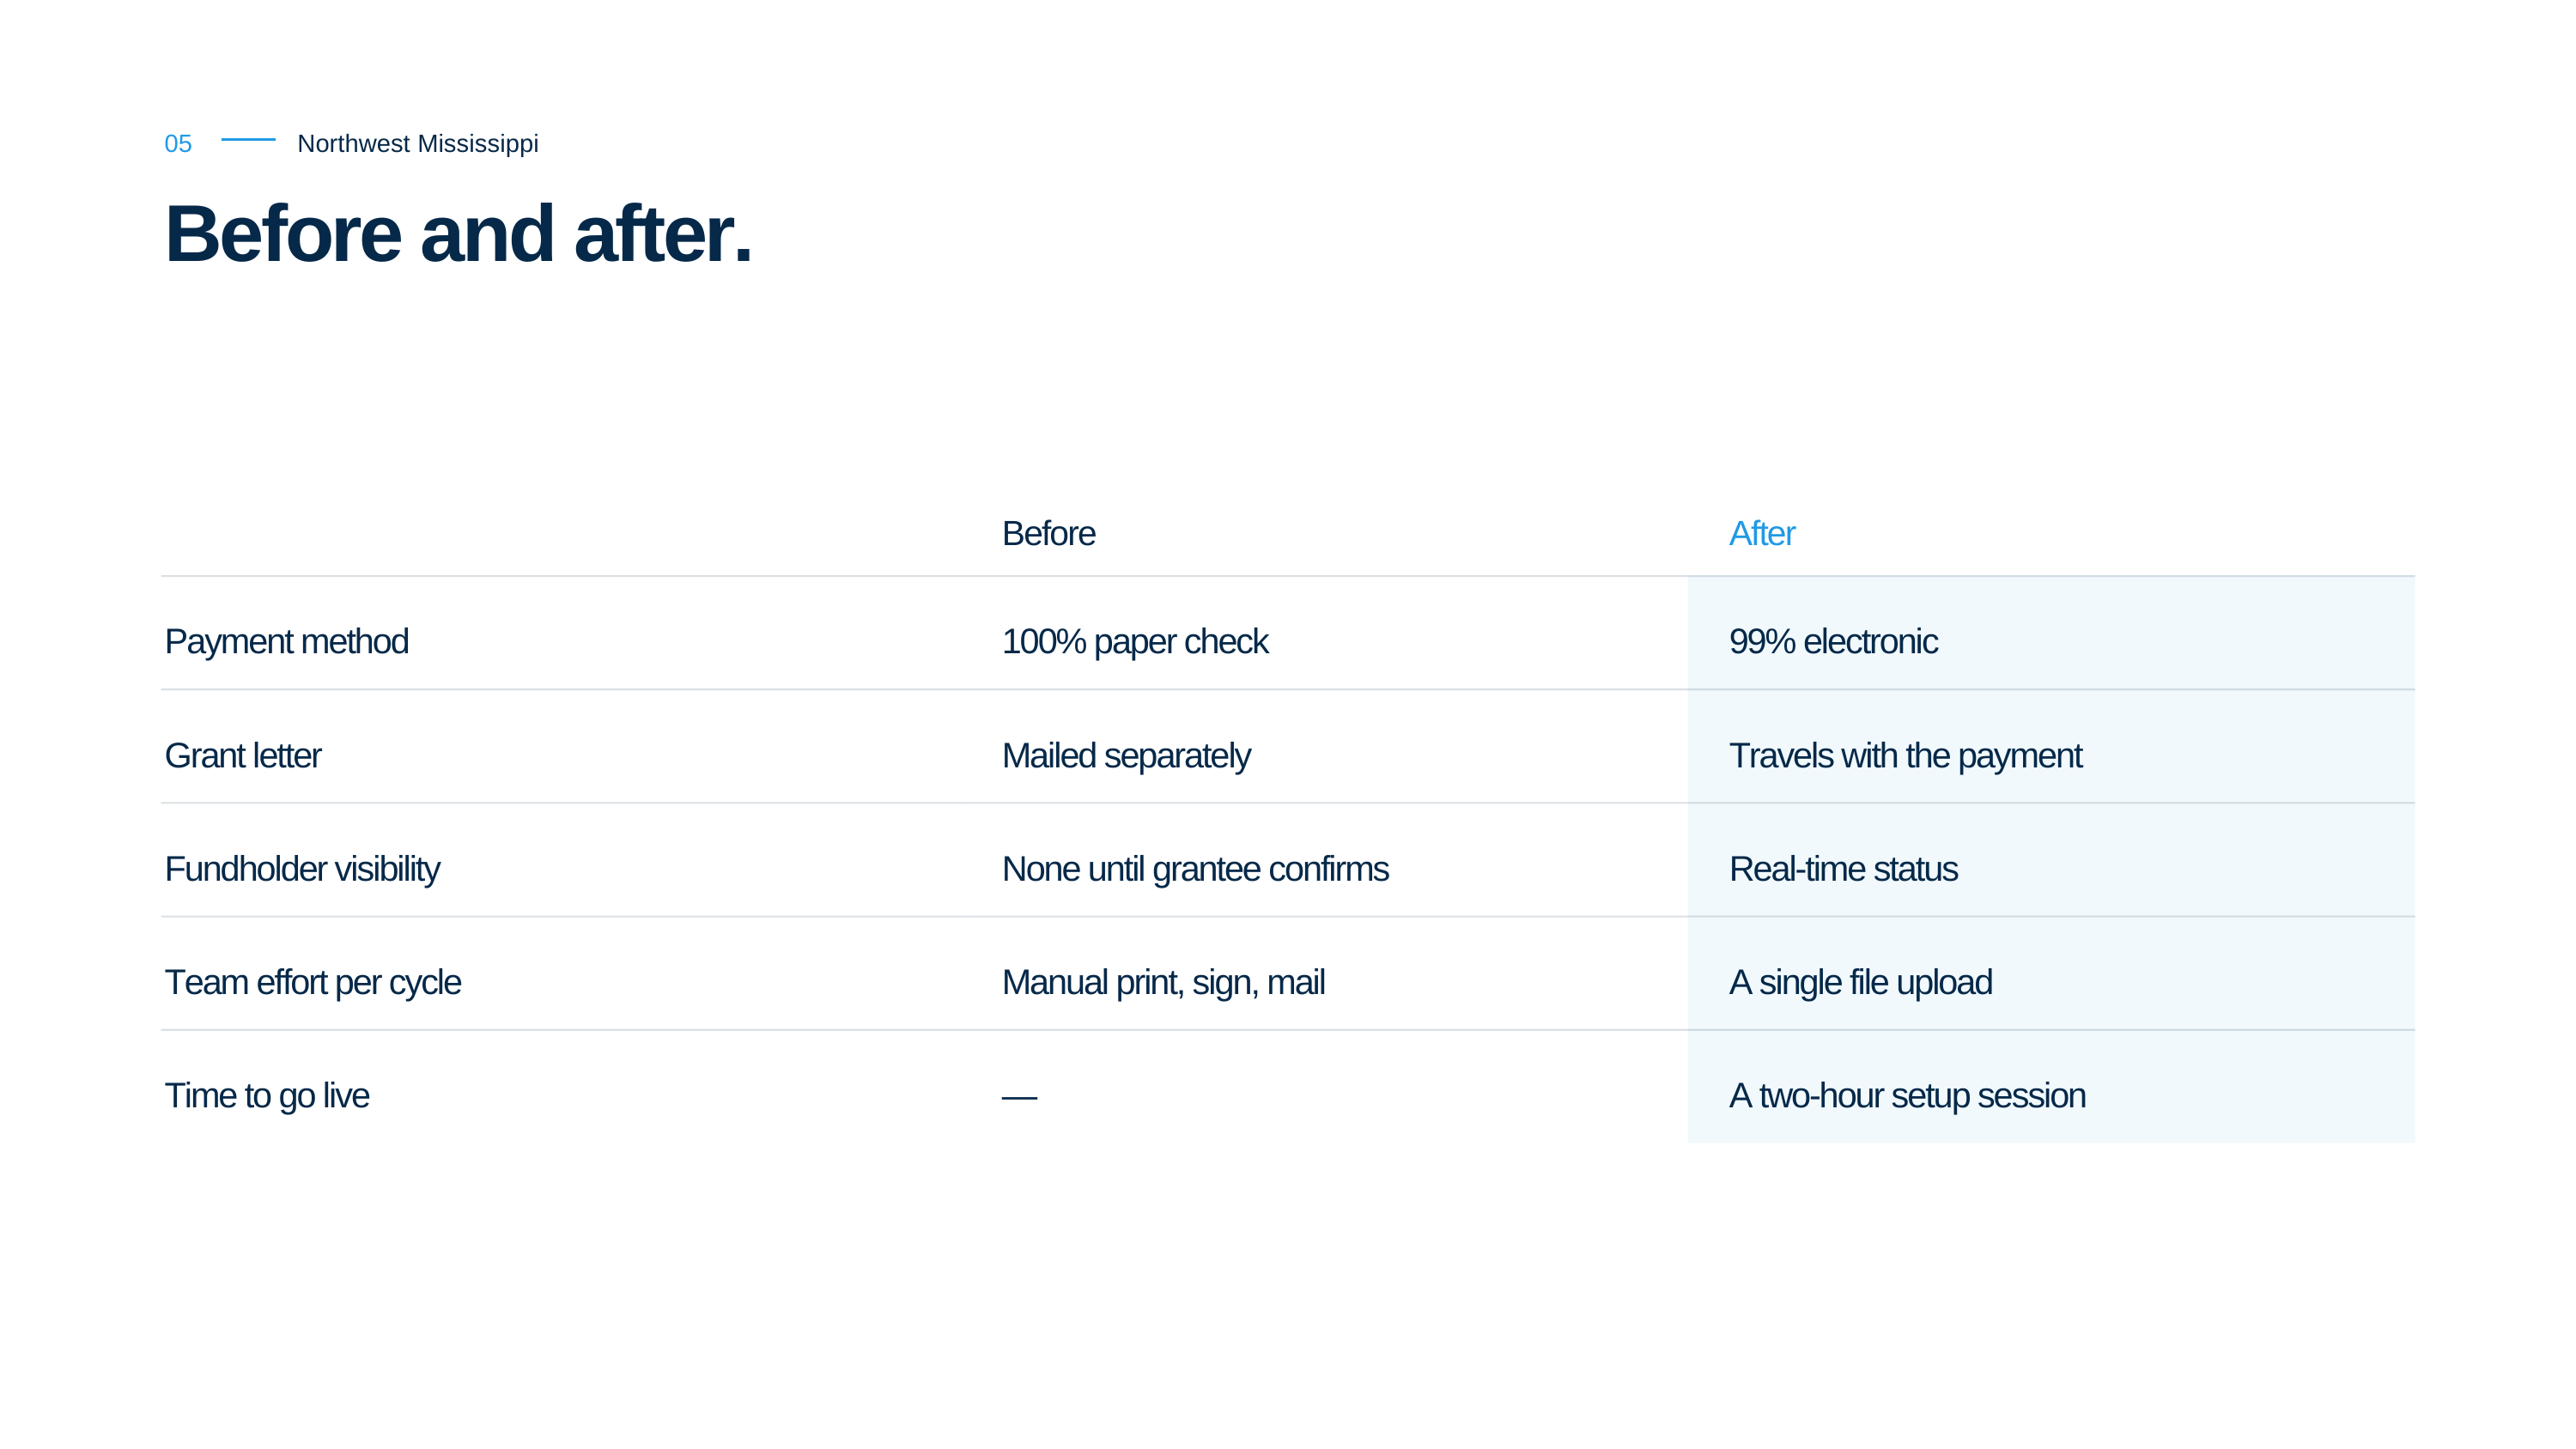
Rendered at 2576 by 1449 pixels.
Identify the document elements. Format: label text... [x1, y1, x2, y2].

text_box Fundholder visibility [161, 833, 985, 892]
text_box Mailed separately [998, 719, 1673, 779]
text_box None until grantee confirms [998, 833, 1673, 892]
text_box 05 [161, 123, 214, 161]
text_box A single file upload [1725, 946, 2400, 1005]
text_box Real-time status [1725, 833, 2400, 892]
text_box Team effort per cycle [161, 946, 985, 1005]
text_box Manual print, sign, mail [998, 946, 1673, 1005]
text_box 99% electronic [1725, 606, 2400, 665]
text_box Time to go live [161, 1059, 985, 1119]
text_box [161, 575, 2415, 1143]
text_box Travels with the payment [1725, 719, 2400, 779]
text_box Payment method [161, 606, 985, 665]
text_box Before [998, 506, 1723, 557]
text_box 100% paper check [998, 606, 1673, 665]
text_box Before and after. [161, 177, 2375, 282]
text_box Northwest Mississippi [294, 123, 665, 161]
text_box A two-hour setup session [1725, 1059, 2400, 1119]
text_box Grant letter [161, 719, 985, 779]
text_box After [1725, 506, 2451, 557]
text_box — [998, 1059, 1673, 1119]
